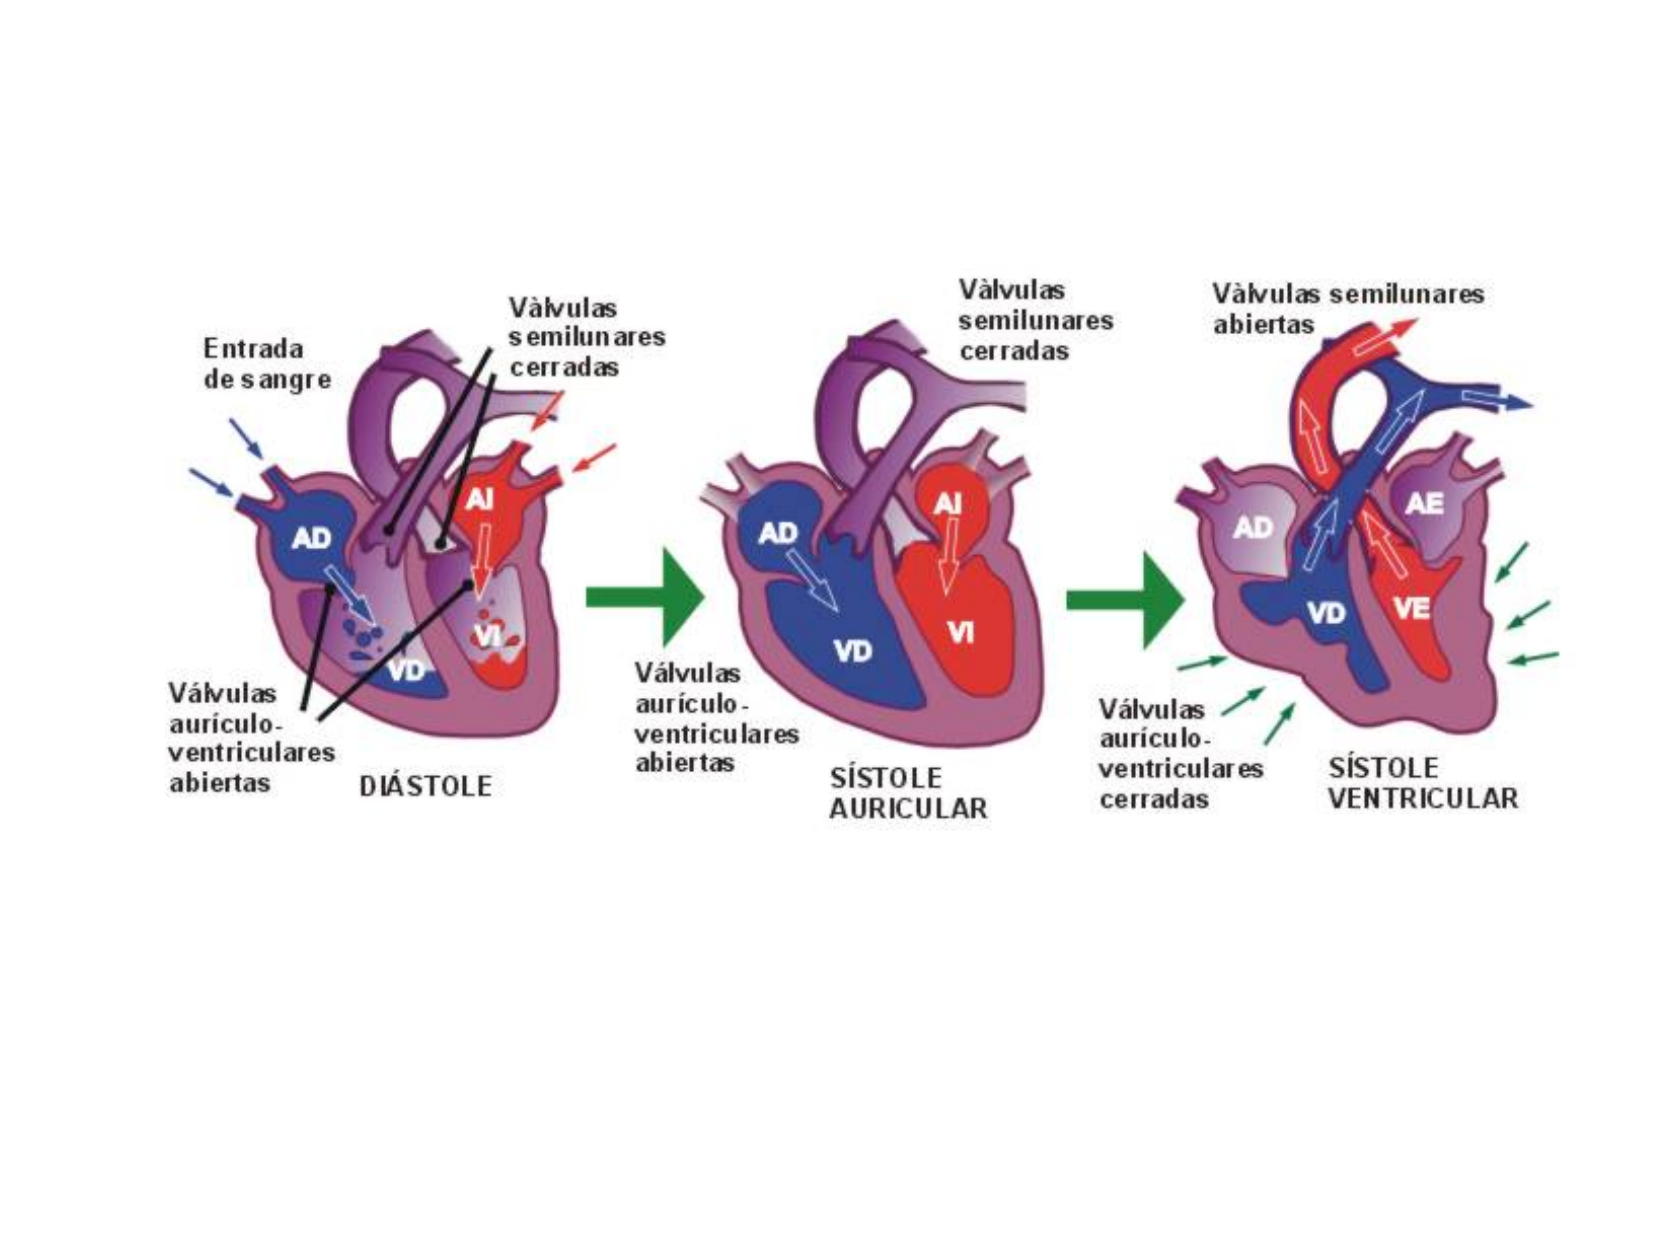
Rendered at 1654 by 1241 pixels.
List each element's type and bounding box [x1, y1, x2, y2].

picture [165, 263, 1584, 839]
